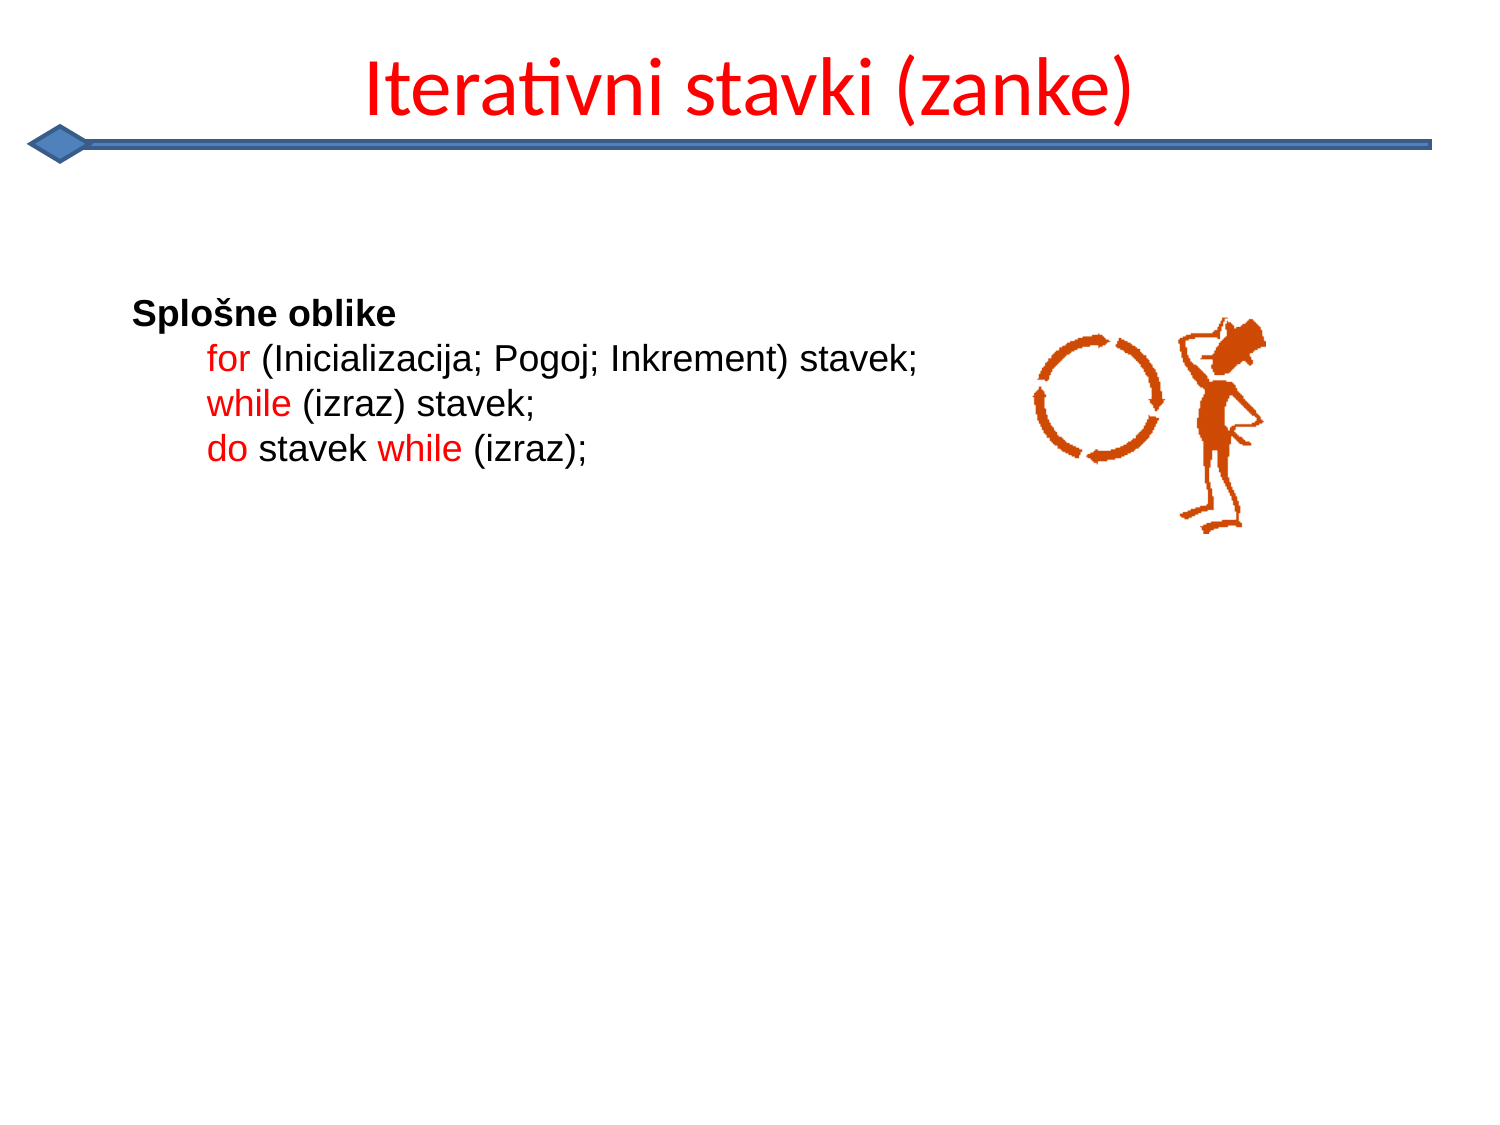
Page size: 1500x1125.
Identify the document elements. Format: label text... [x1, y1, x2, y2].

picture [1031, 316, 1266, 534]
text_box Splošne oblike for (Inicializacija; Pogoj; Inkrement) stavek; while (izraz) stavek; do stavek while (izraz); [117, 281, 1196, 522]
title Iterativni stavki (zanke) [75, 23, 1426, 141]
